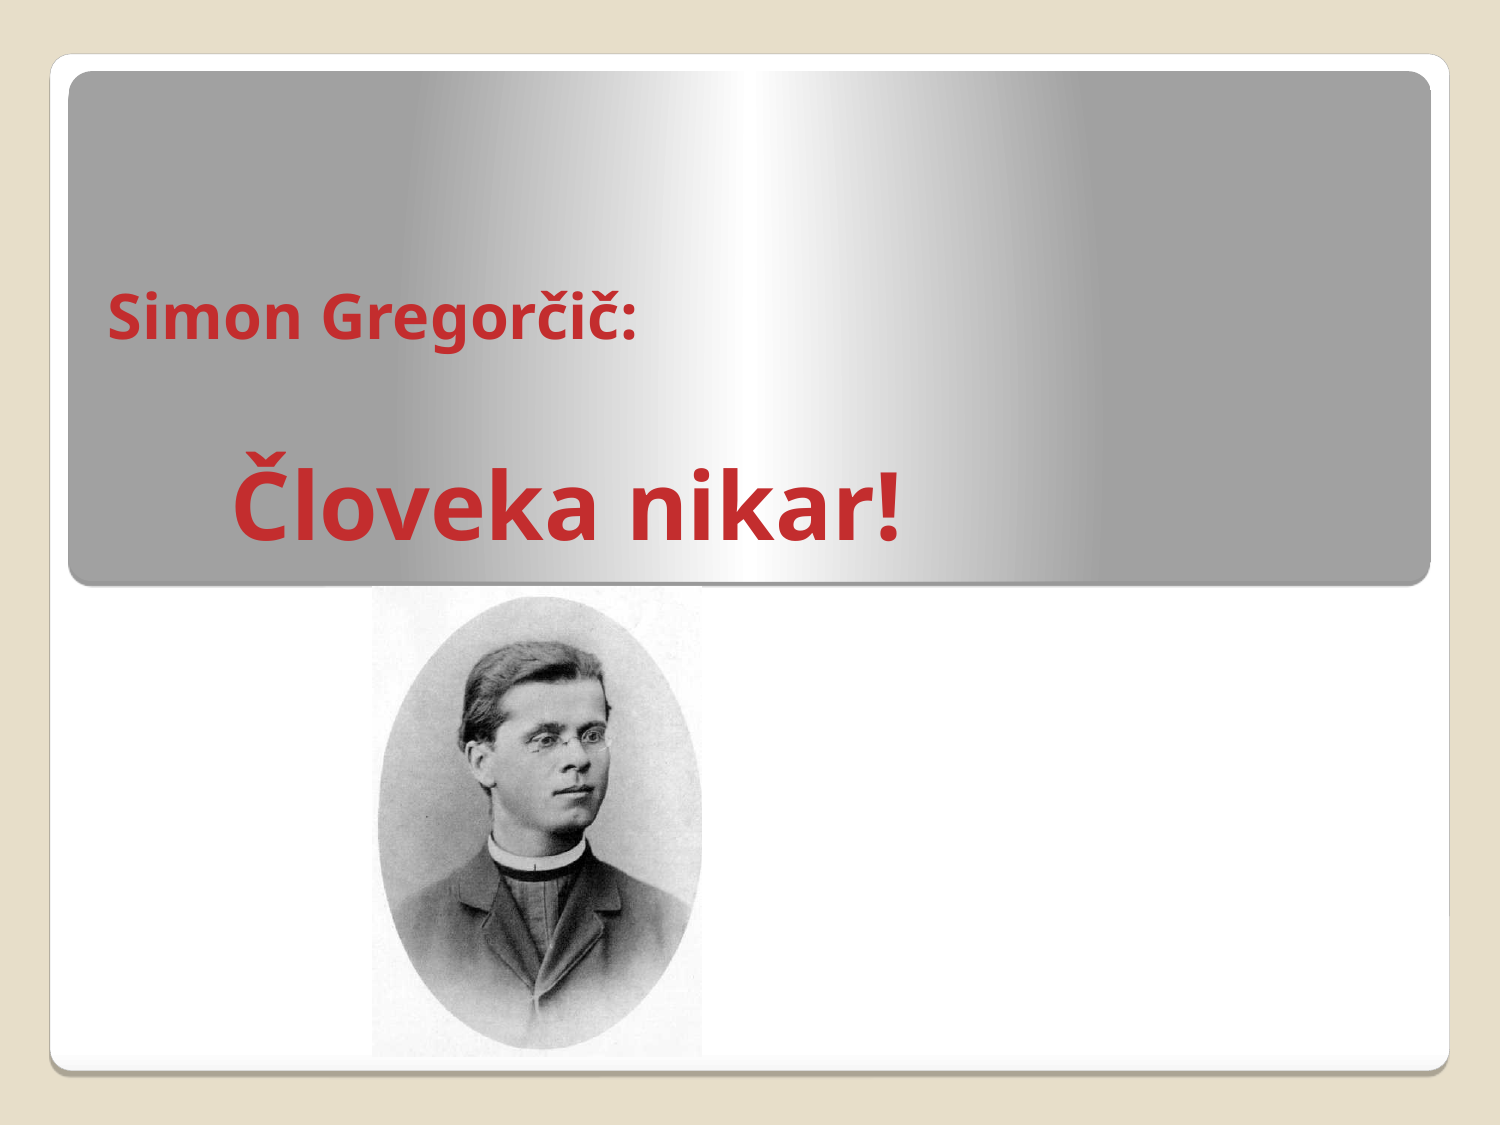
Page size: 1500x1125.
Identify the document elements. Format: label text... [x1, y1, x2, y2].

picture [372, 586, 702, 1057]
title Simon Gregorčič: Človeka nikar! [100, 267, 1376, 568]
